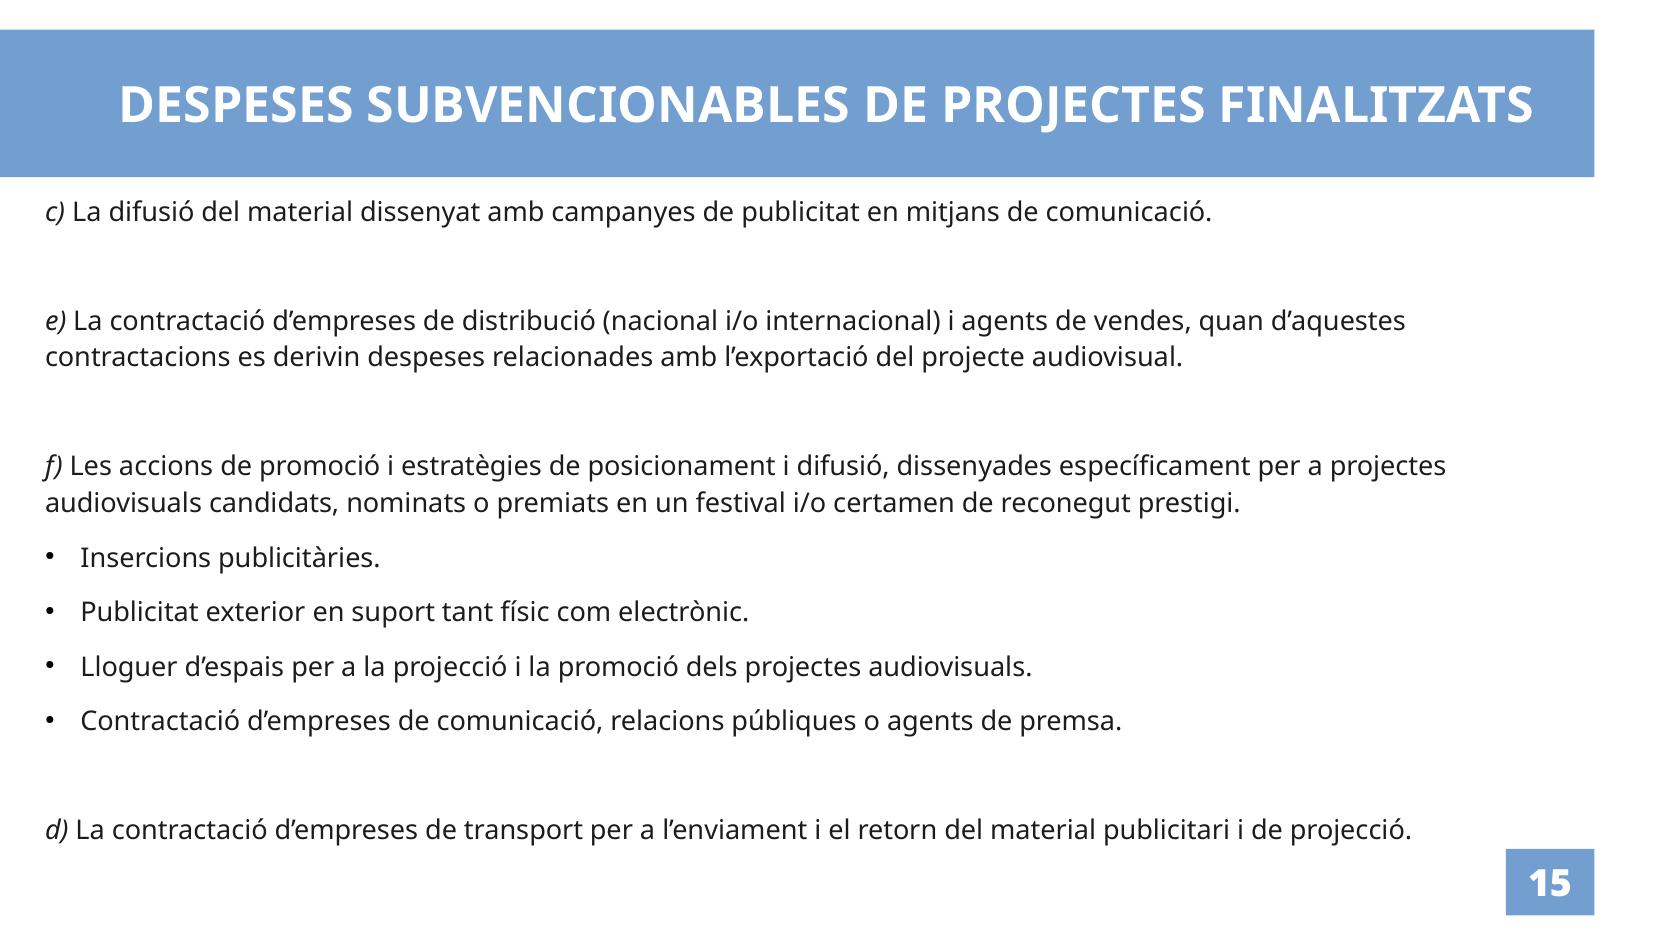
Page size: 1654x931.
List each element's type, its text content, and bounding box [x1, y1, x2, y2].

list c) La difusió del material dissenyat amb campanyes de publicitat en mitjans de comunicació. e) La contractació d’empreses de distribució (nacional i/o internacional) i agents de vendes, quan d’aquestes contractacions es derivin despeses relacionades amb l’exportació del projecte audiovisual. f) Les accions de promoció i estratègies de posicionament i difusió, dissenyades específicament per a projectes audiovisuals candidats, nominats o premiats en un festival i/o certamen de reconegut prestigi. Insercions publicitàries. Publicitat exterior en suport tant físic com electrònic. Lloguer d’espais per a la projecció i la promoció dels projectes audiovisuals. Contractació d’empreses de comunicació, relacions públiques o agents de premsa. d) La contractació d’empreses de transport per a l’enviament i el retorn del material publicitari i de projecció. [45, 192, 1591, 931]
title DESPESES SUBVENCIONABLES DE PROJECTES FINALITZATS [59, 44, 1595, 163]
